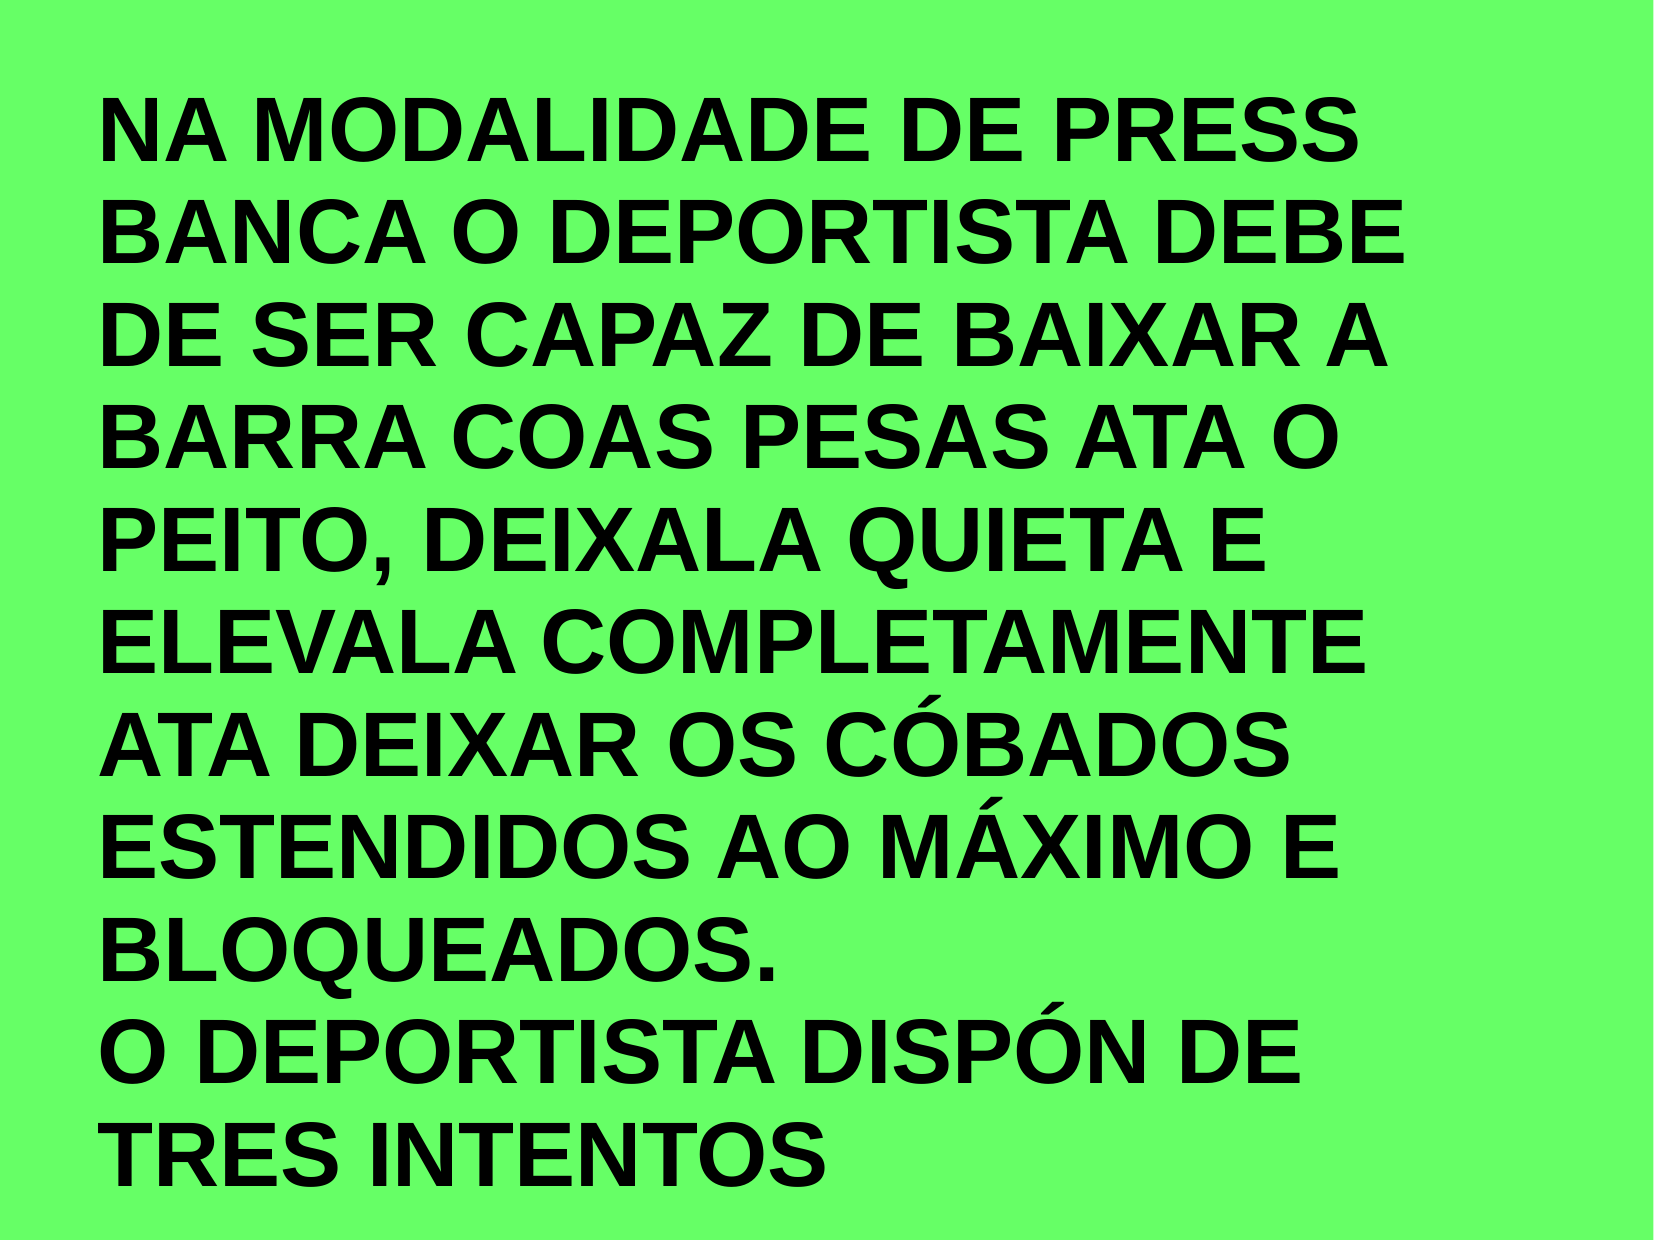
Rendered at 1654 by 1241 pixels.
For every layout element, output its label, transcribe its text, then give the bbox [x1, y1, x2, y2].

text_box NA MODALIDADE DE PRESS BANCA O DEPORTISTA DEBE DE SER CAPAZ DE BAIXAR A BARRA COAS PESAS ATA O PEITO, DEIXALA QUIETA E ELEVALA COMPLETAMENTE ATA DEIXAR OS CÓBADOS ESTENDIDOS AO MÁXIMO E BLOQUEADOS. O DEPORTISTA DISPÓN DE TRES INTENTOS [82, 70, 1512, 1214]
